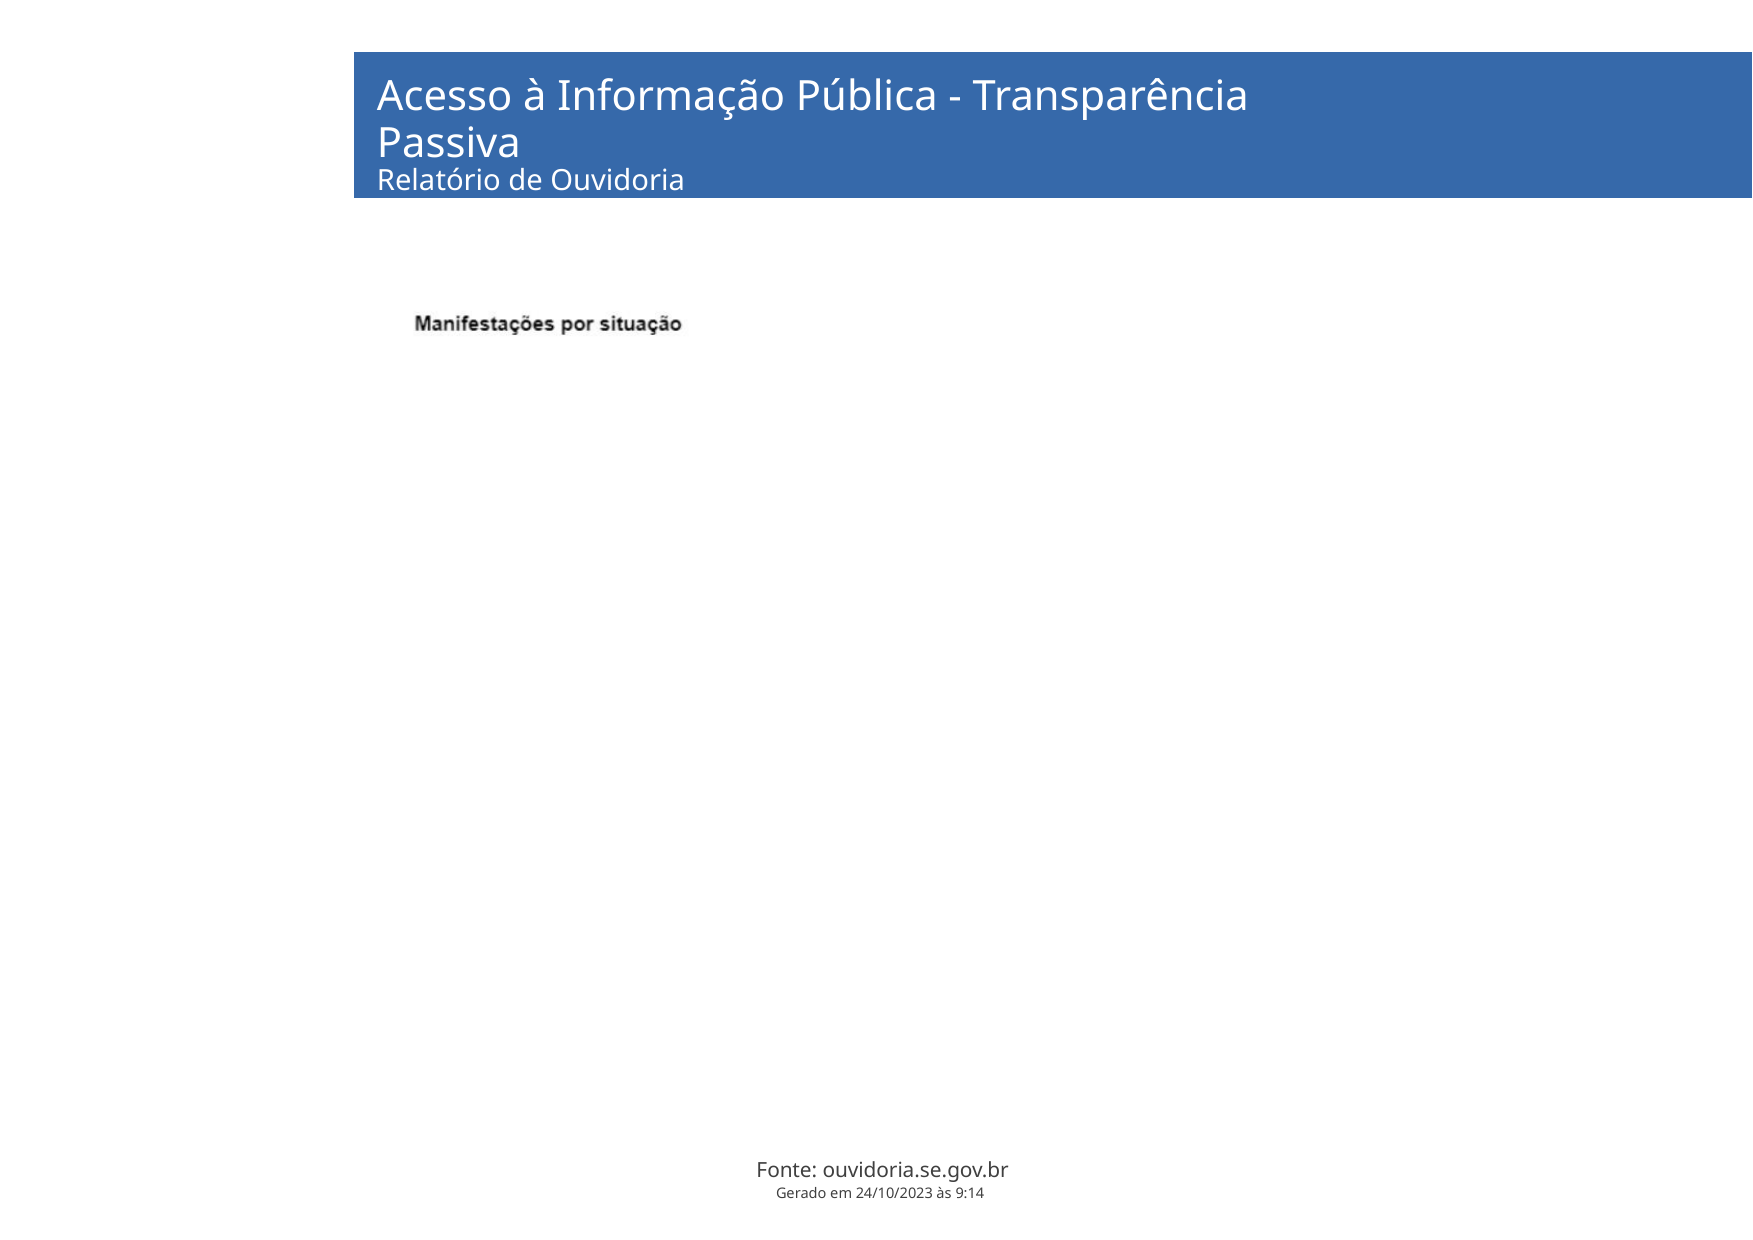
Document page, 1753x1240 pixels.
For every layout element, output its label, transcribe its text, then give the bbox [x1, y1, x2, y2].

text_box Fonte: ouvidoria.se.gov.br Gerado em 24/10/2023 às 9:14 [756, 1158, 1023, 1202]
text_box [354, 52, 1752, 198]
text_box Acesso à Informação Pública - Transparência Passiva Relatório de Ouvidoria EMSETUR - Setembro a Setembro de 2023 [376, 72, 1403, 228]
text_box [155, 211, 1599, 1028]
